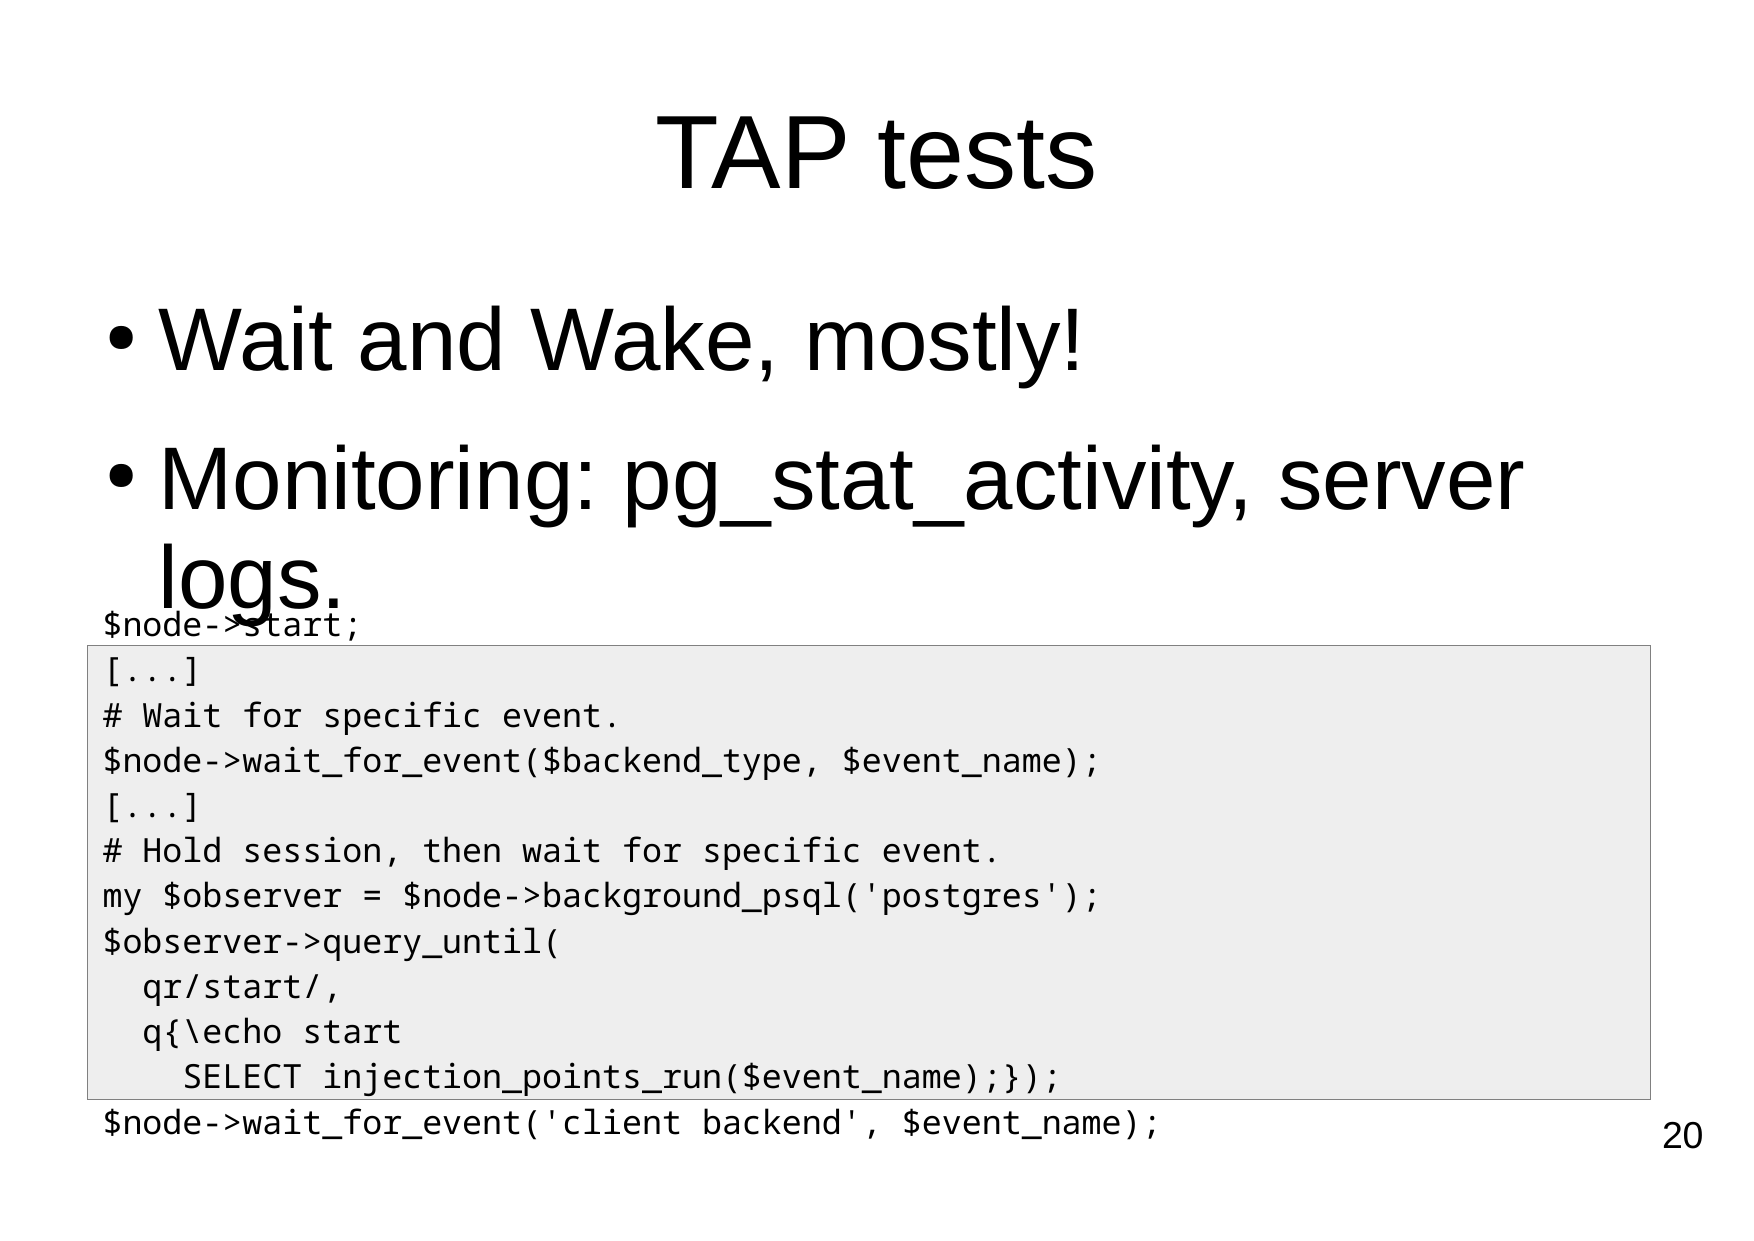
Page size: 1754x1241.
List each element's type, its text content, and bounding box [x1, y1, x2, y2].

title TAP tests [87, 49, 1667, 257]
text_box $node->start; [...] # Wait for specific event. $node->wait_for_event($backend_type, $event_name); [...] # Hold session, then wait for specific event. my $observer = $node->background_psql('postgres'); $observer->query_until( qr/start/, q{\echo start SELECT injection_points_run($event_name);}); $node->wait_for_event('client backend', $event_name); [87, 645, 1651, 1100]
text_box <number> [1447, 1106, 1719, 1201]
list Wait and Wake, mostly! Monitoring: pg_stat_activity, server logs. [87, 290, 1667, 1010]
